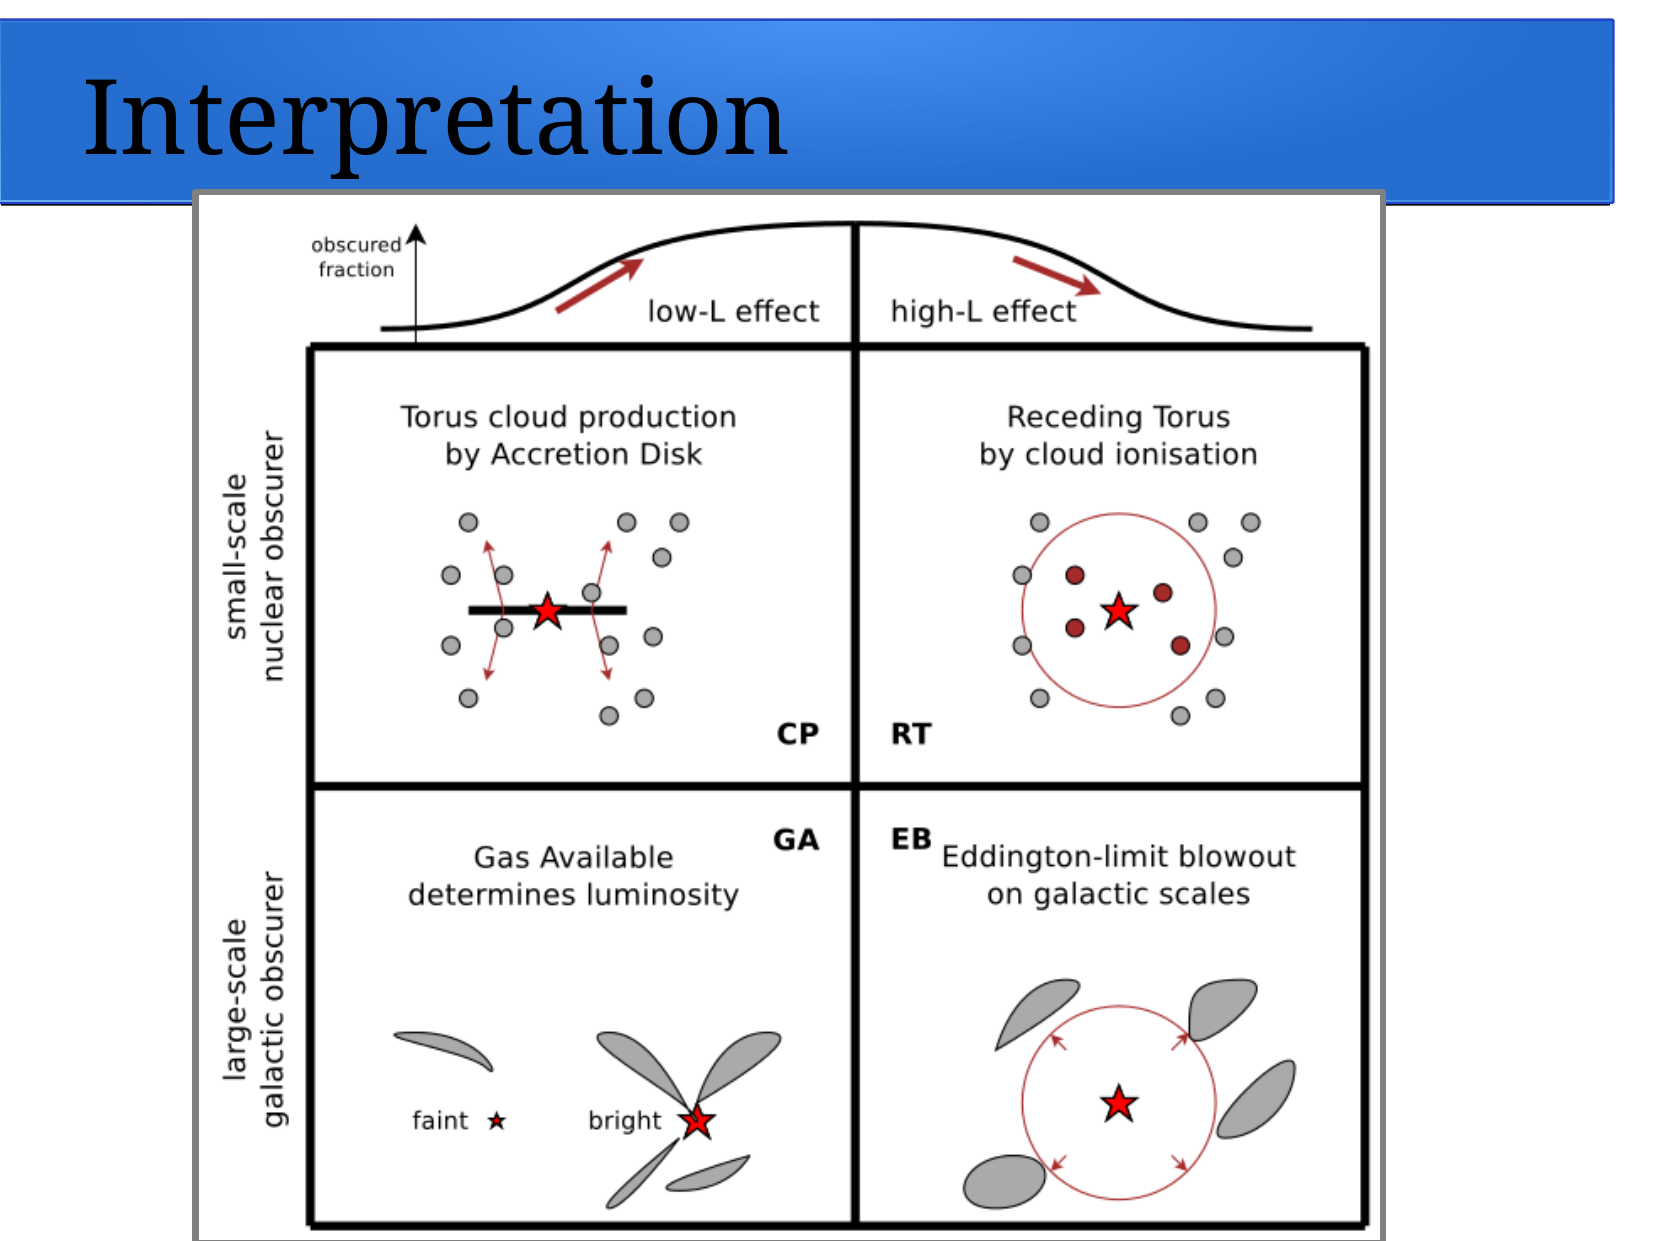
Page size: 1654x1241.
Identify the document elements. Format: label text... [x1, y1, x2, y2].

title Interpretation [82, 47, 1591, 181]
picture [198, 195, 1381, 1241]
